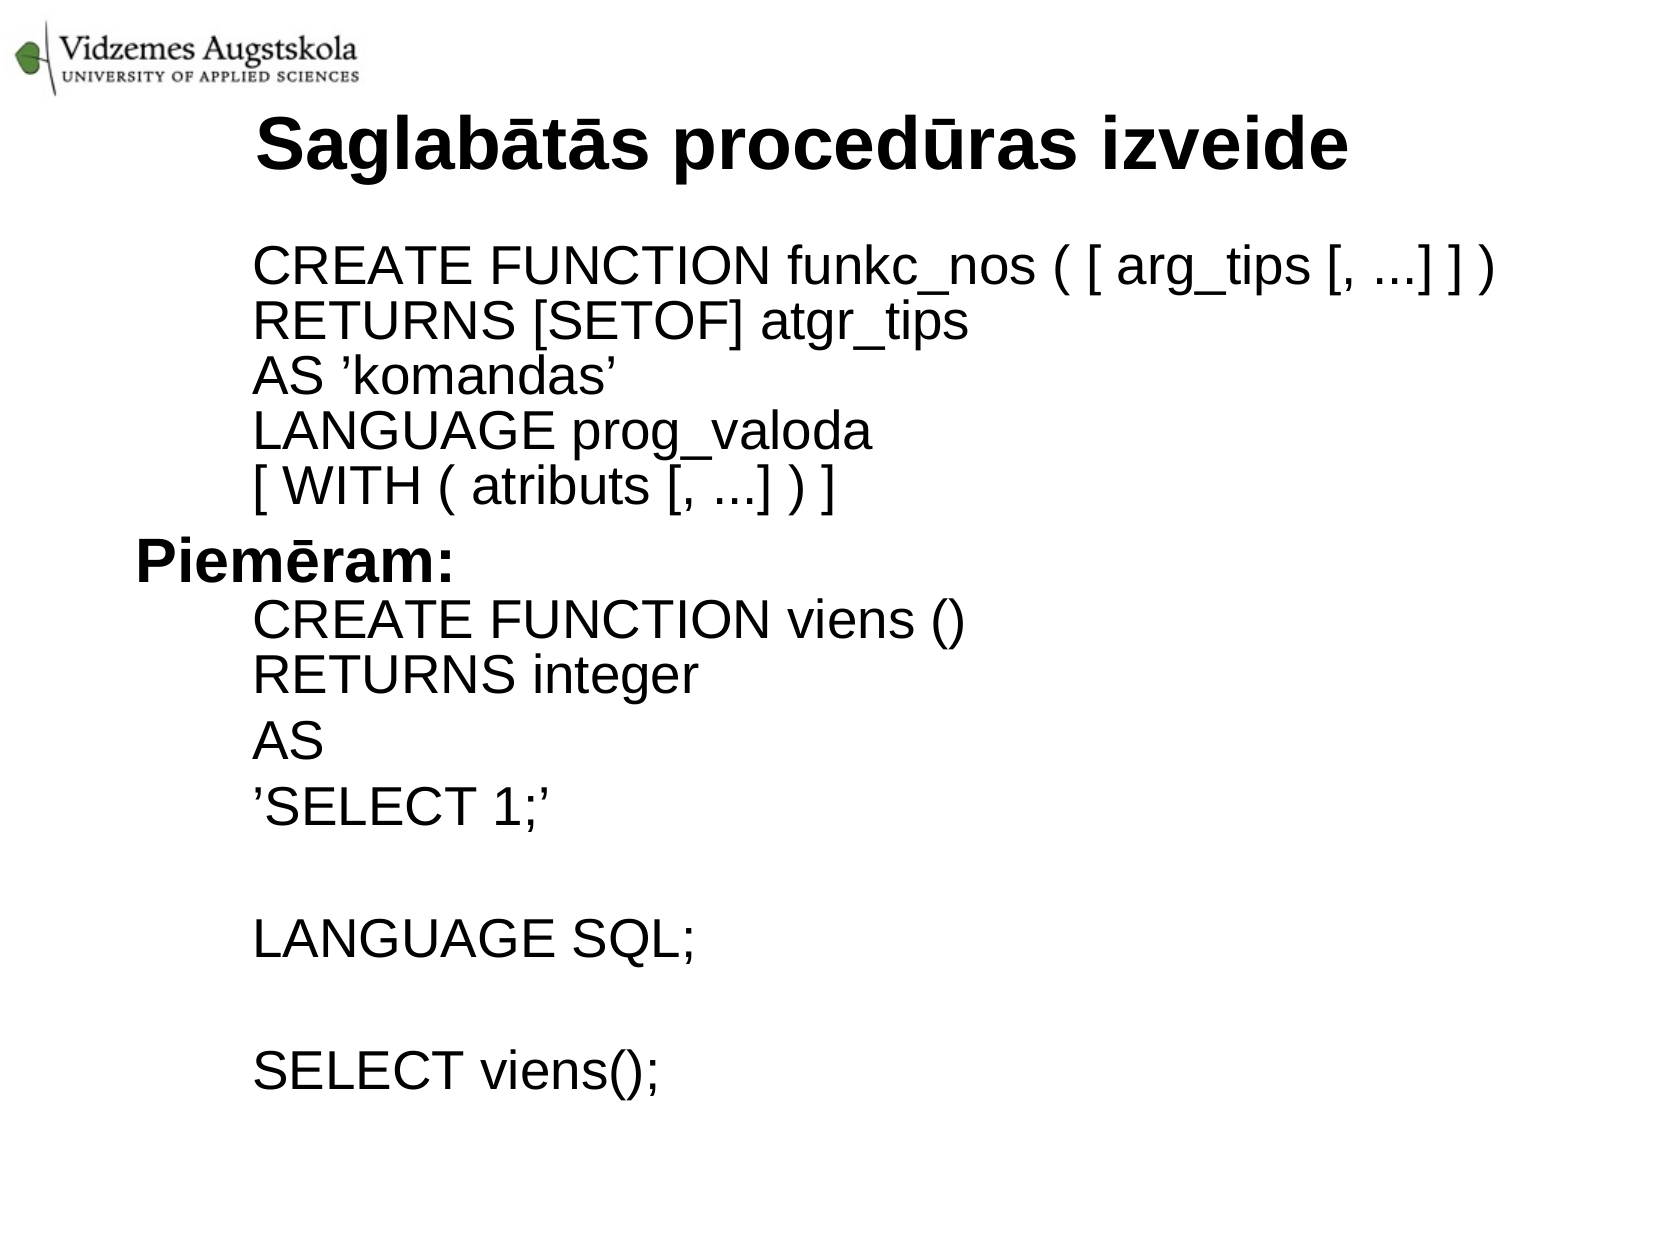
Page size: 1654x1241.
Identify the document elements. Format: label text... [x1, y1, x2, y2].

title Saglabātās procedūras izveide [94, 103, 1512, 188]
picture [5, 2, 368, 113]
list CREATE FUNCTION funkc_nos ( [ arg_tips [, ...] ] ) RETURNS [SETOF] atgr_tips AS ’komandas’ LANGUAGE prog_valoda [ WITH ( atributs [, ...] ) ] Piemēram: CREATE FUNCTION viens () RETURNS integer AS ’SELECT 1;’ LANGUAGE SQL; SELECT viens(); [82, 236, 1569, 1107]
